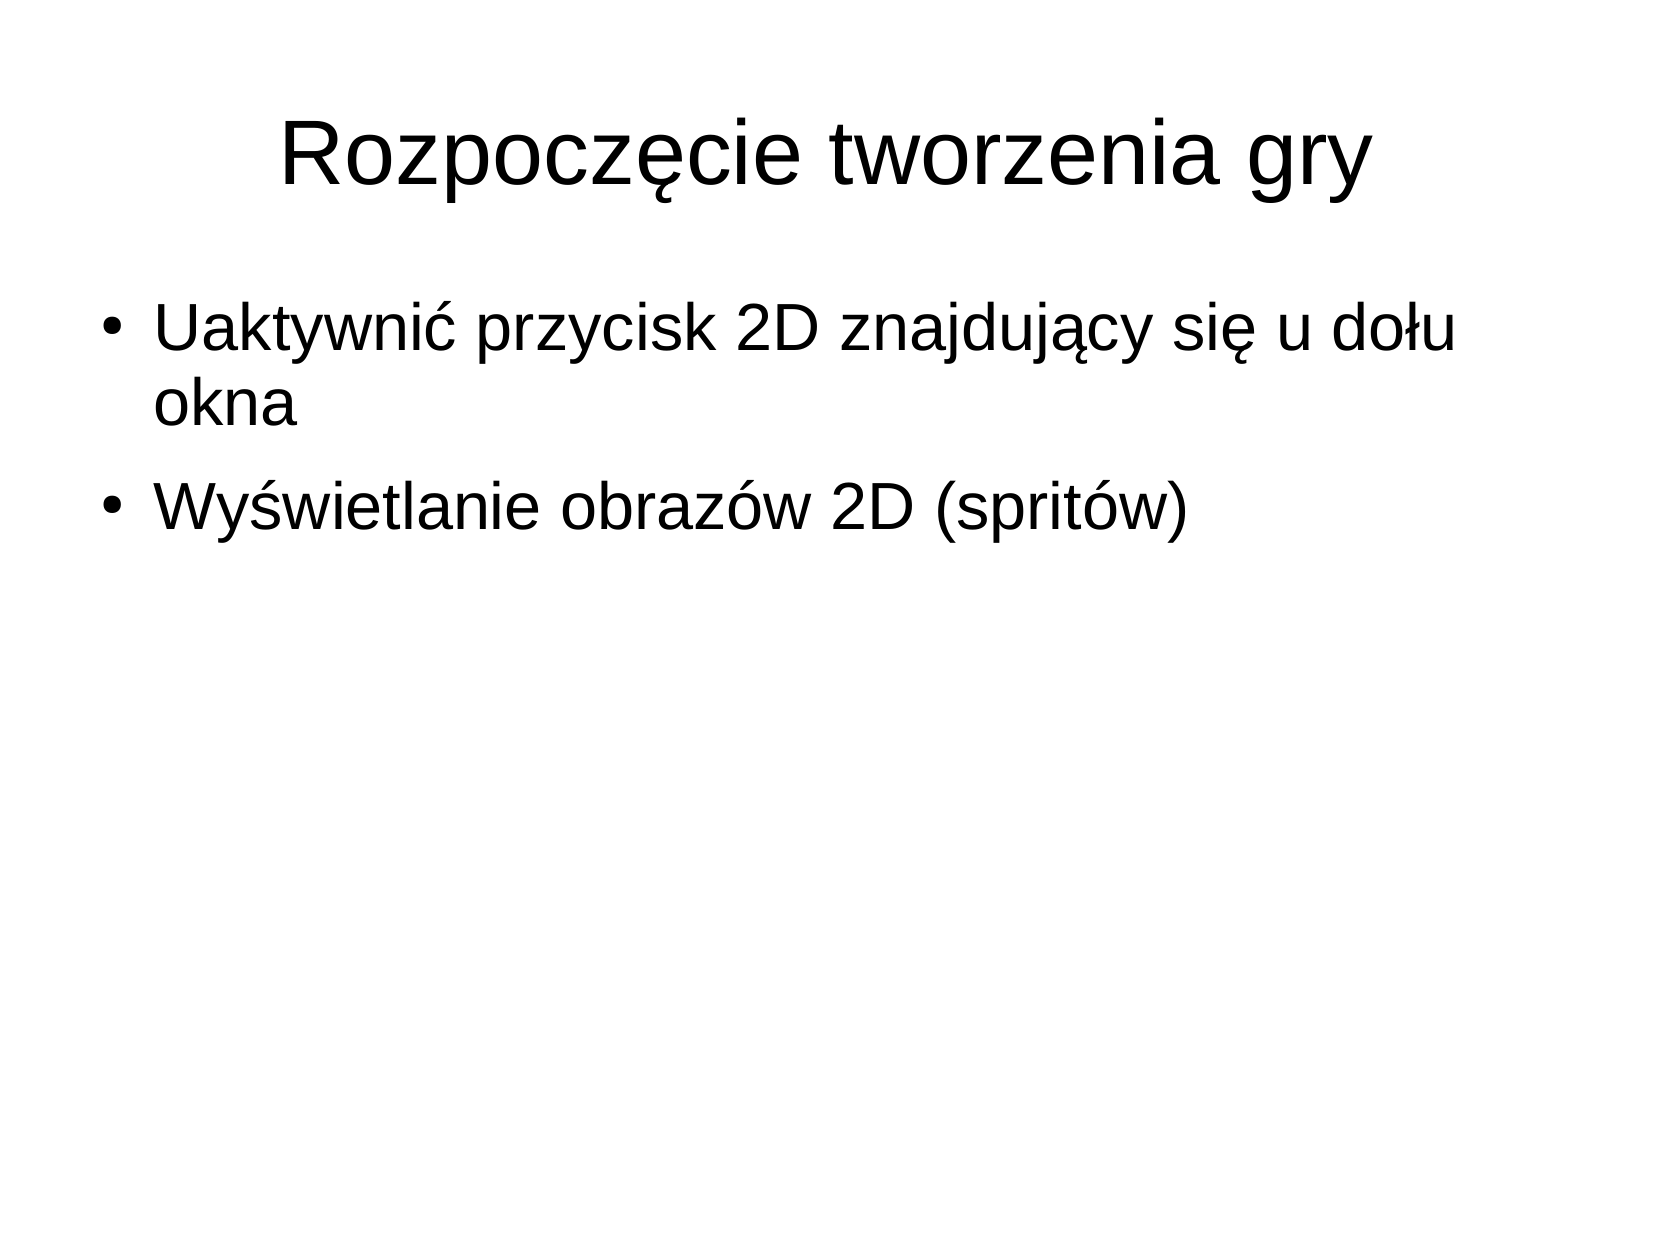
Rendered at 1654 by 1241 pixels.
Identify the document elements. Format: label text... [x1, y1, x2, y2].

list Uaktywnić przycisk 2D znajdujący się u dołu okna Wyświetlanie obrazów 2D (spritów) [82, 290, 1571, 1010]
title Rozpoczęcie tworzenia gry [82, 49, 1571, 257]
